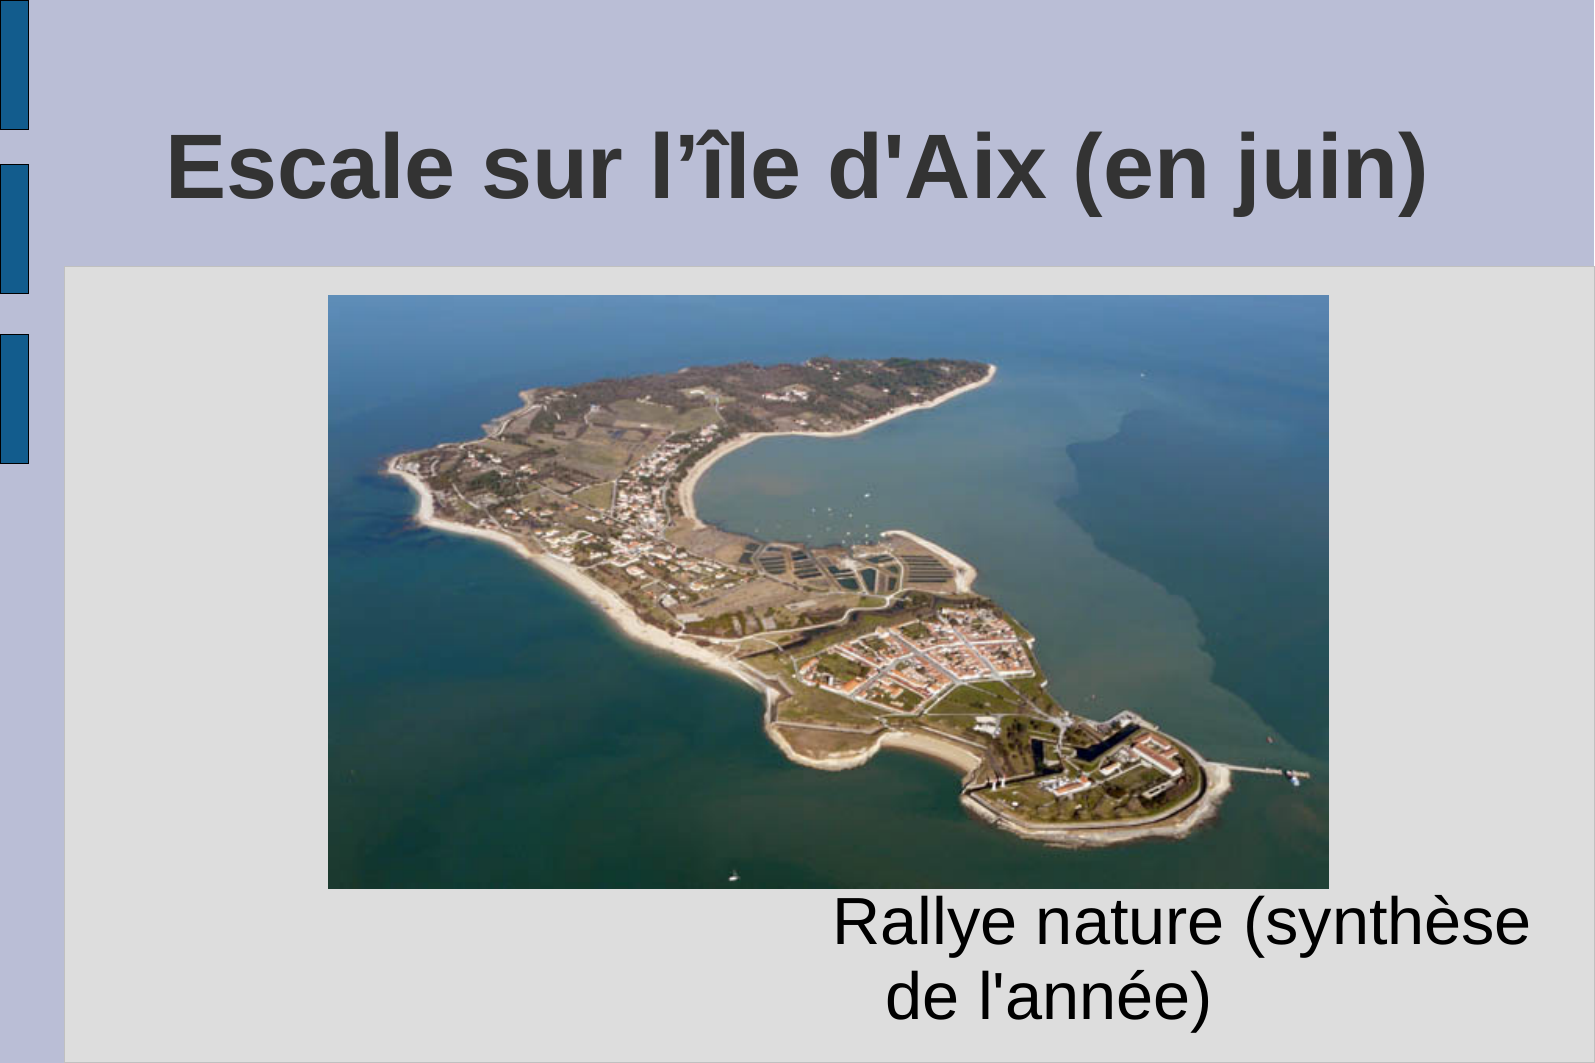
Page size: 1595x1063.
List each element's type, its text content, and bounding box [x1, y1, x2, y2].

picture [328, 295, 1329, 889]
title Escale sur l’île d'Aix (en juin) [117, 78, 1479, 256]
list Rallye nature (synthèse de l'année) [814, 883, 1536, 1034]
